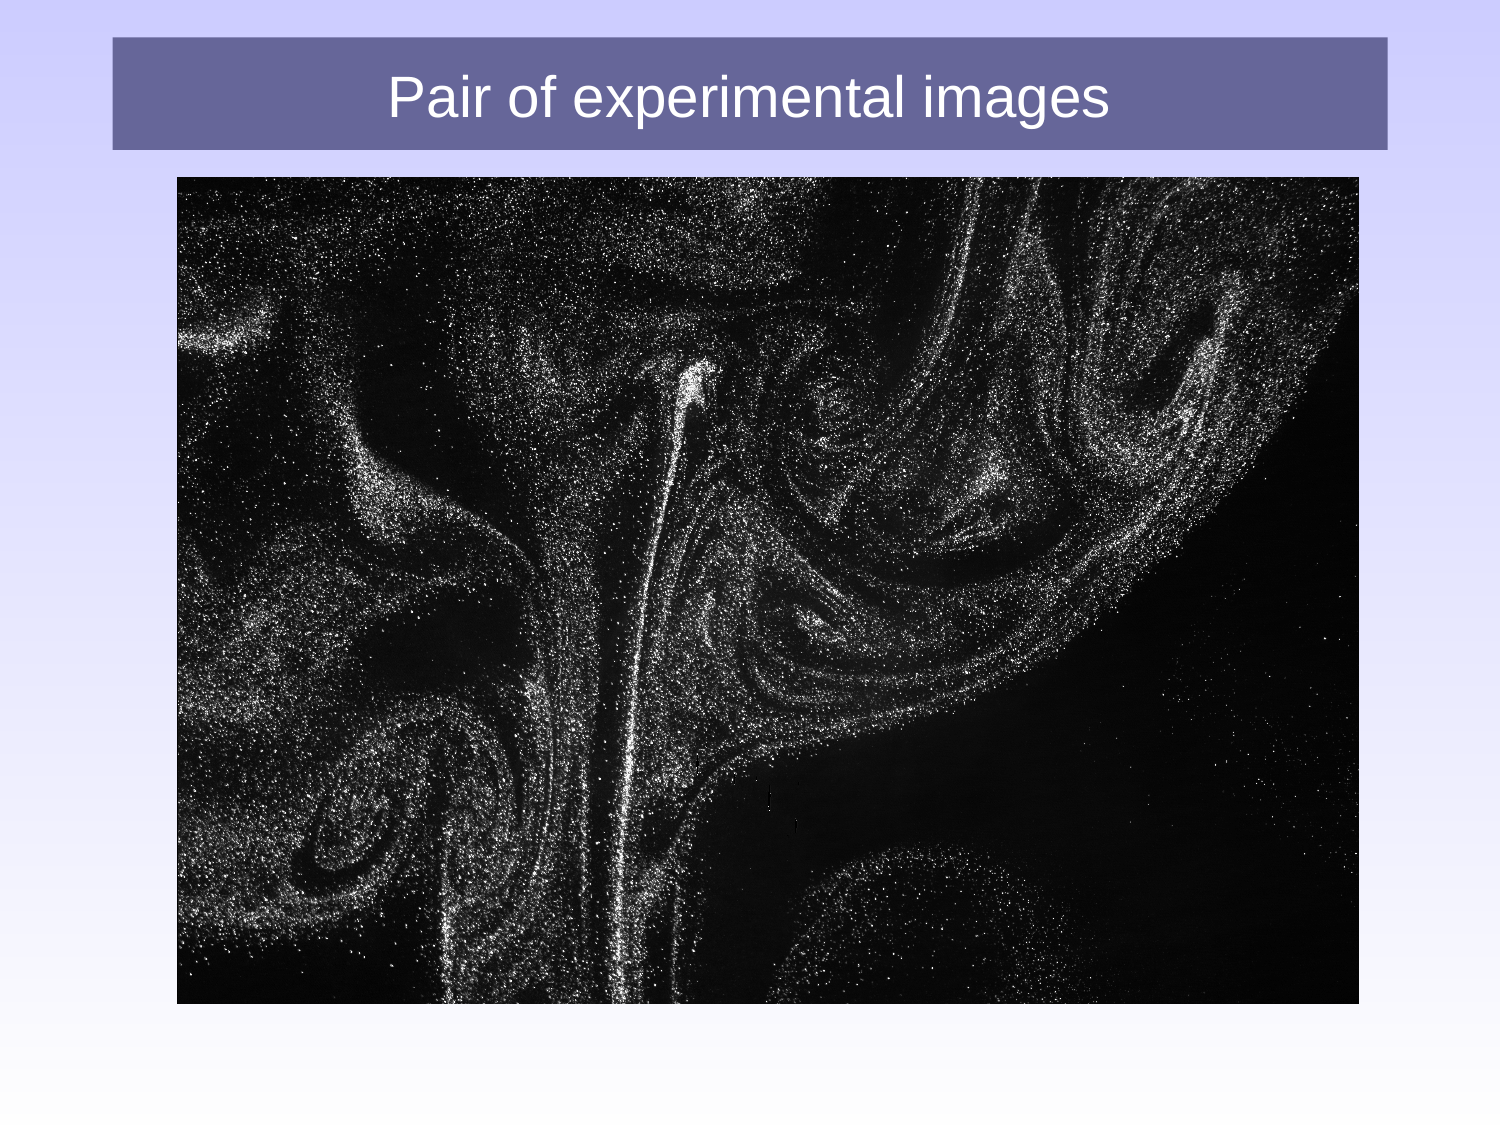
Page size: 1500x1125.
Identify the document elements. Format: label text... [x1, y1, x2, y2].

text_box Pair of experimental images [112, 37, 1388, 150]
picture [177, 177, 1359, 1004]
